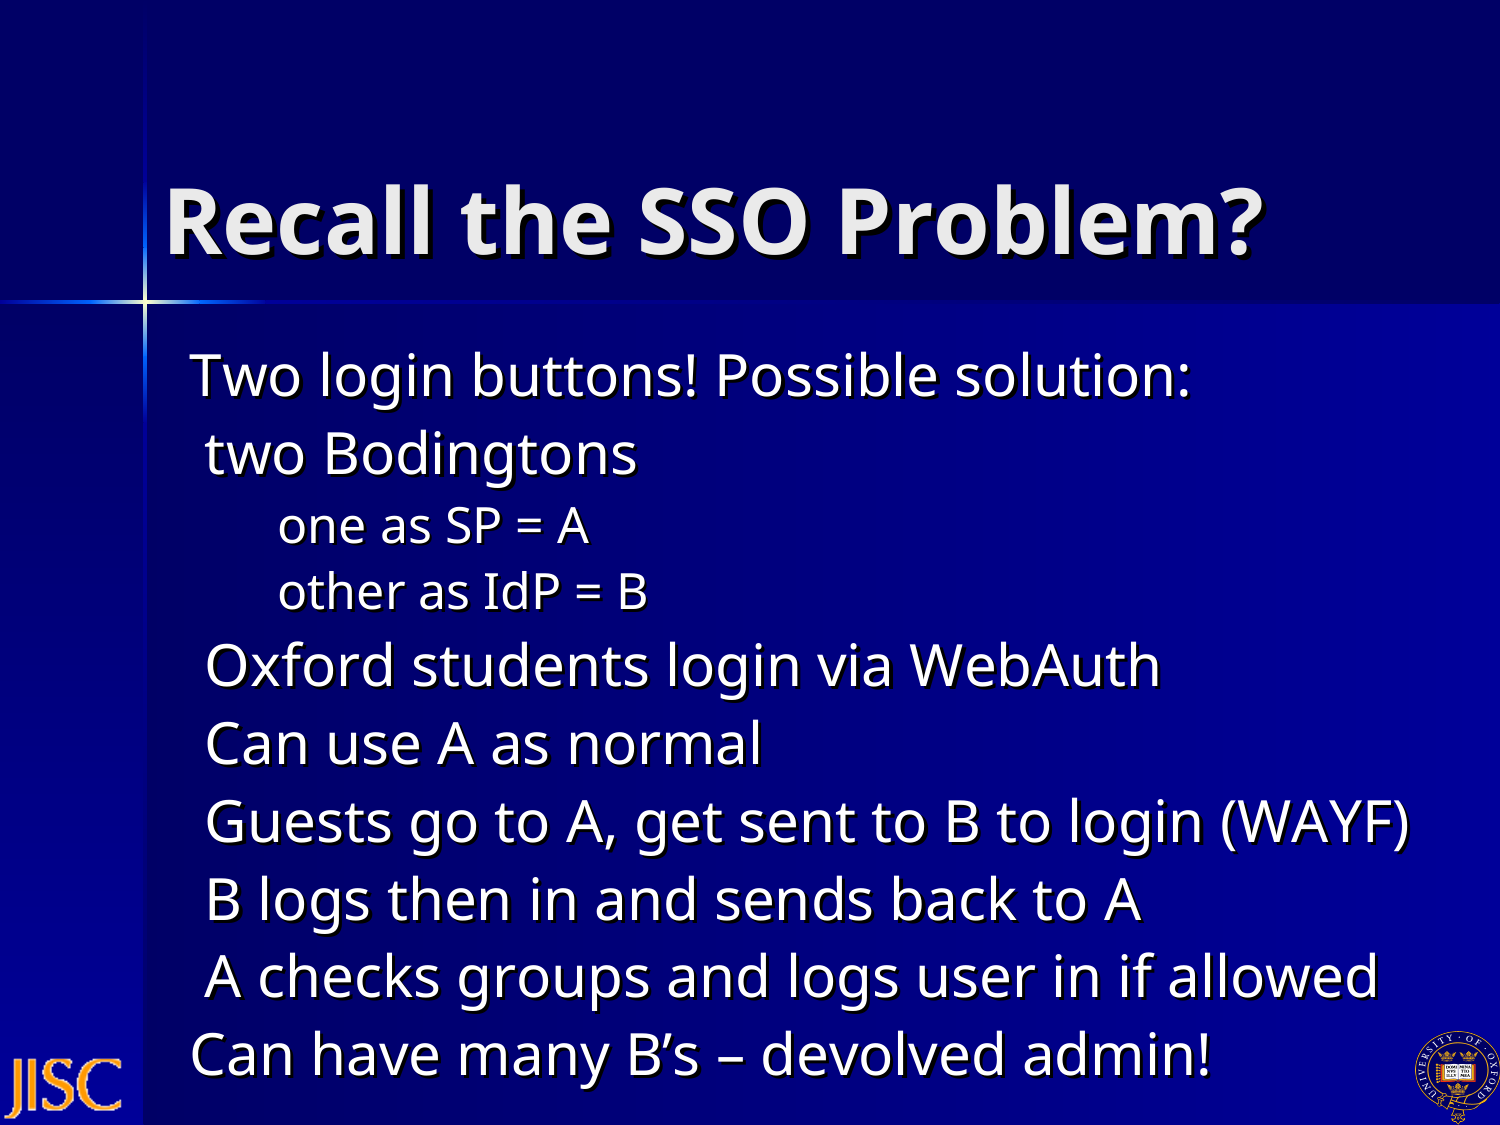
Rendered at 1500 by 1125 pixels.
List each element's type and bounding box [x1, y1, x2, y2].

picture [0, 1056, 126, 1125]
picture [1415, 1031, 1500, 1125]
